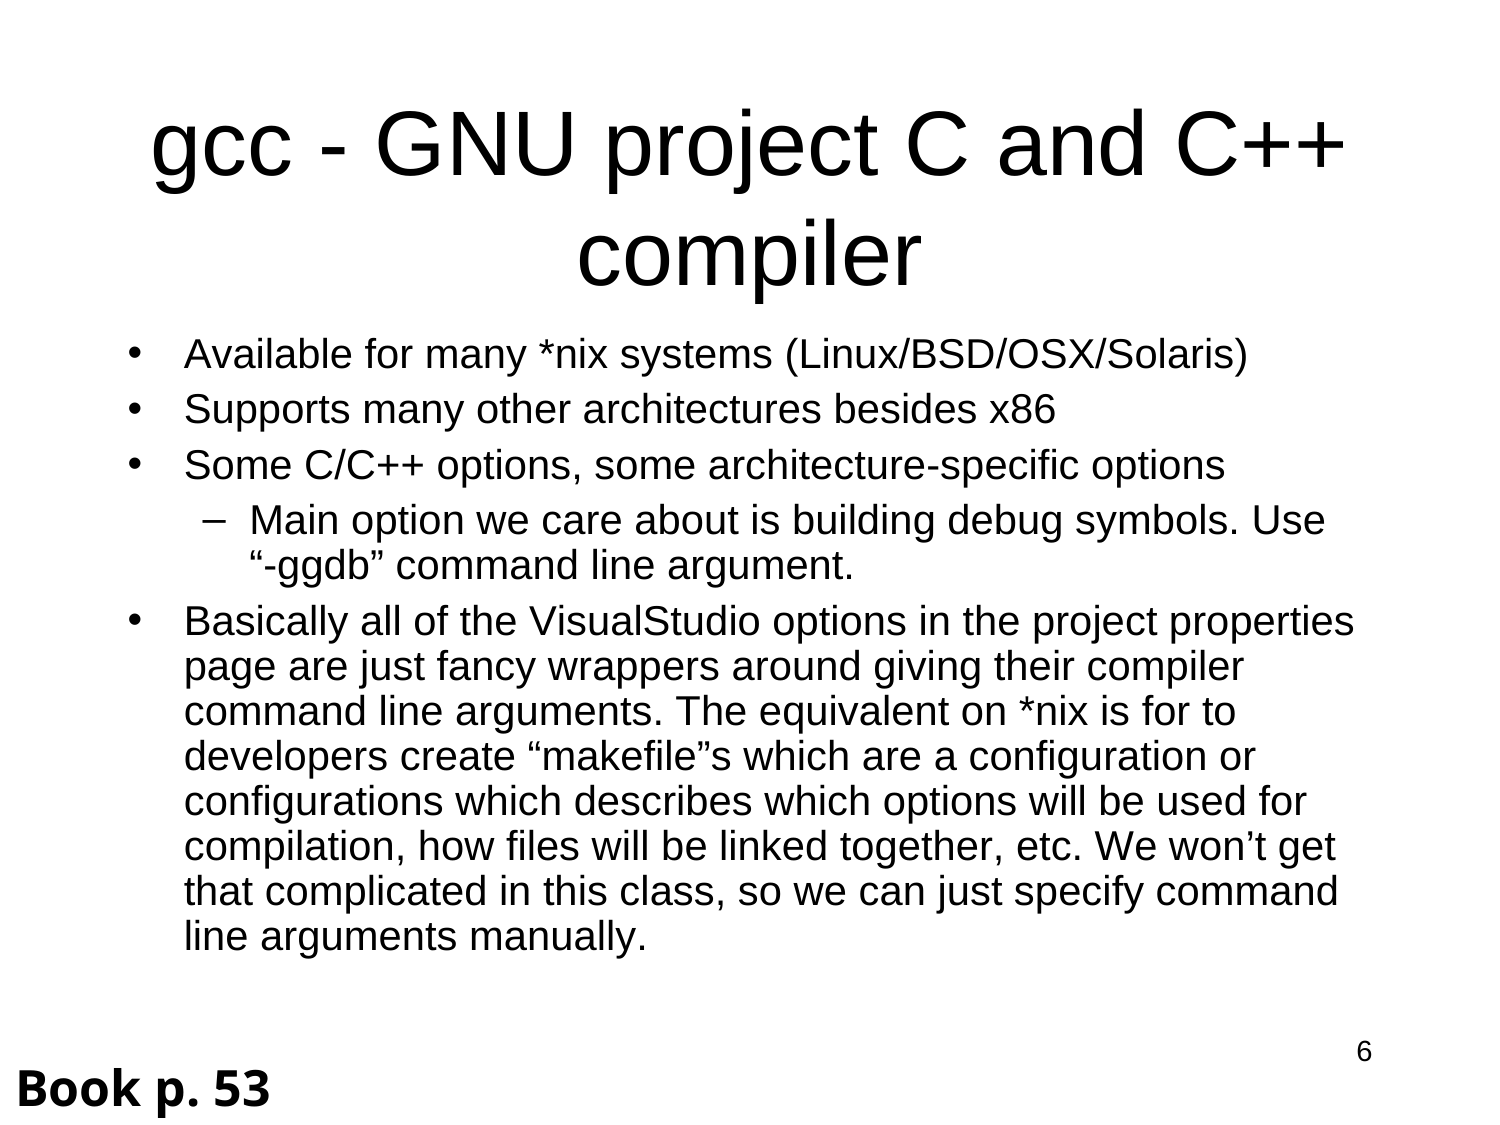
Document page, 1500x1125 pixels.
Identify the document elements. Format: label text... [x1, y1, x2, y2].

text_box <number> [1074, 1025, 1388, 1101]
title gcc - GNU project C and C++ compiler [112, 76, 1388, 312]
text_box Book p. 53 [0, 1049, 286, 1125]
list Available for many *nix systems (Linux/BSD/OSX/Solaris) Supports many other architectures besides x86 Some C/C++ options, some architecture-specific options Main option we care about is building debug symbols. Use “-ggdb” command line argument. Basically all of the VisualStudio options in the project properties page are just fancy wrappers around giving their compiler command line arguments. The equivalent on *nix is for to developers create “makefile”s which are a configuration or configurations which describes which options will be used for compilation, how files will be linked together, etc. We won’t get that complicated in this class, so we can just specify command line arguments manually. [112, 324, 1388, 1001]
